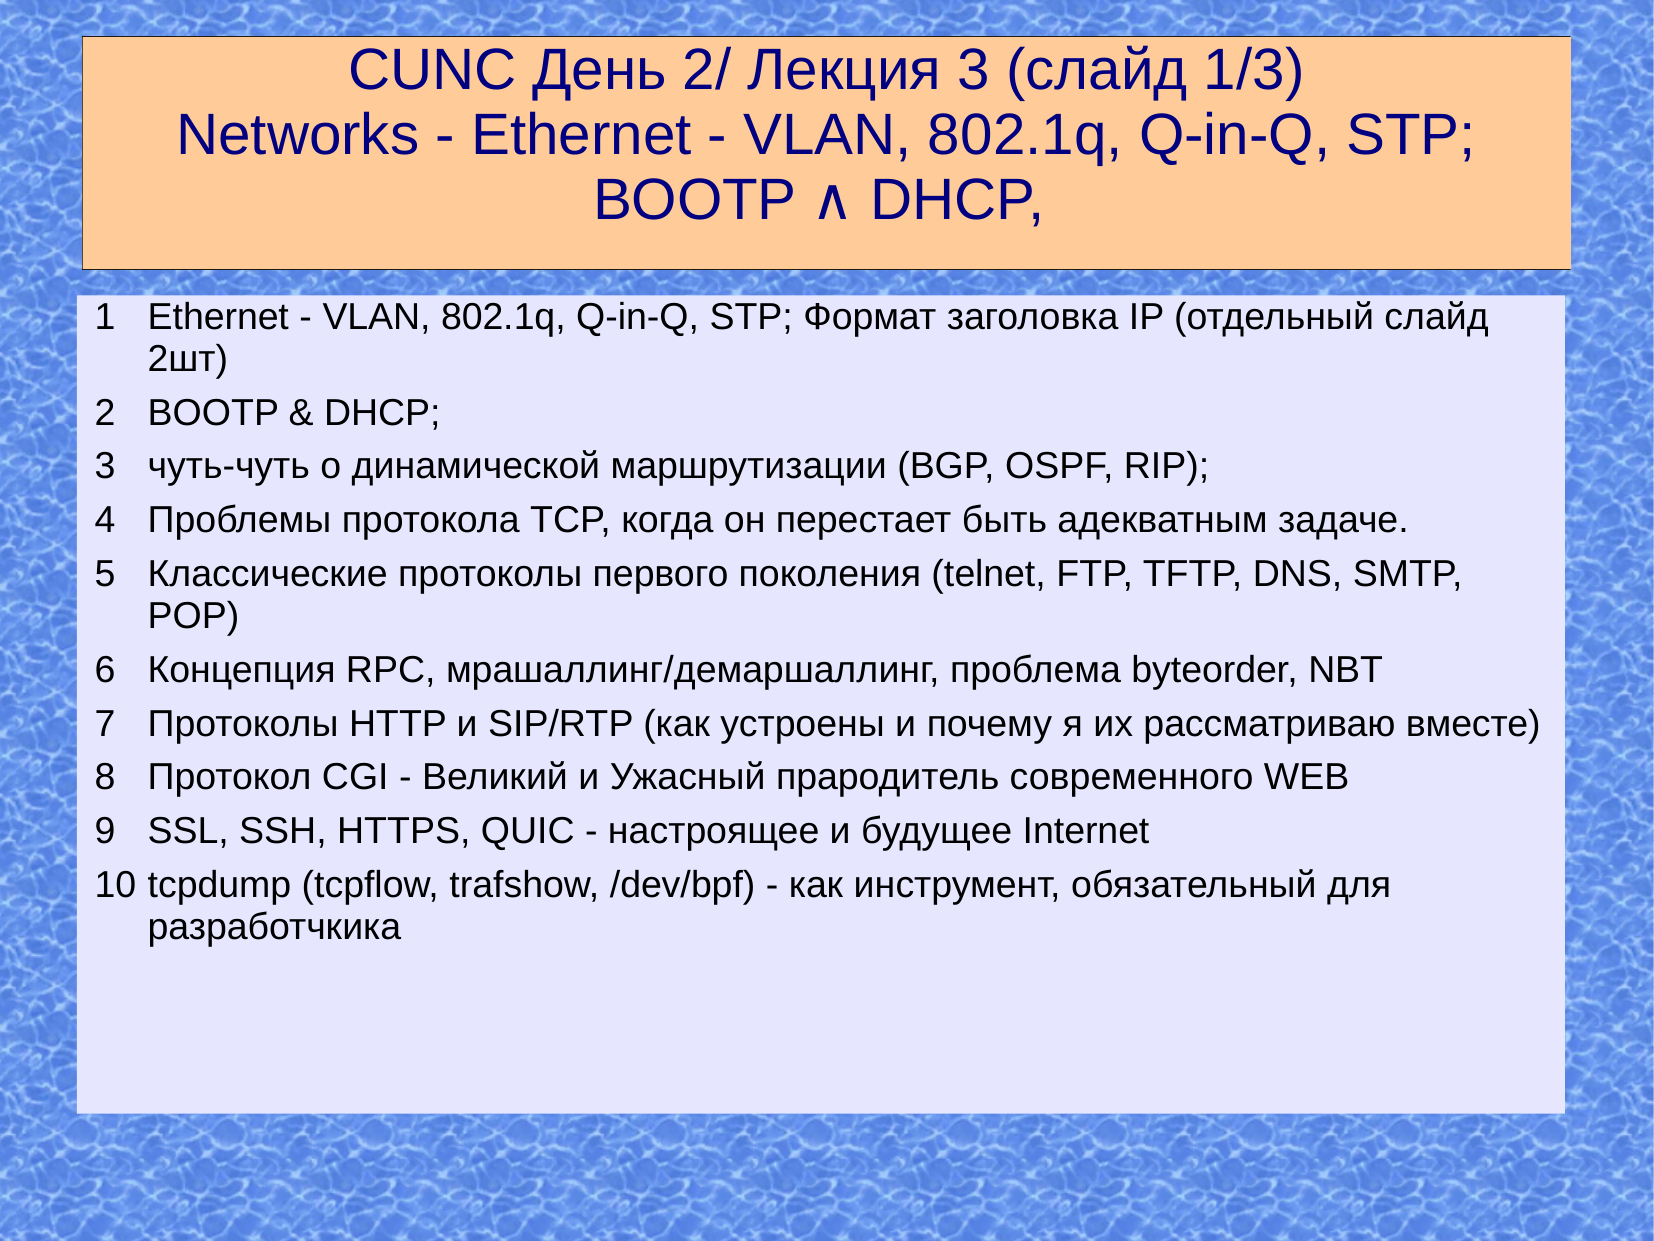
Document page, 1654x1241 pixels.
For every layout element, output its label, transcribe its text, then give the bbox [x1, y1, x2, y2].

list Ethernet - VLAN, 802.1q, Q-in-Q, STP; Формат заголовка IP (отдельный слайд 2шт) BOOTP & DHCP; чуть-чуть о динамической маршрутизации (BGP, OSPF, RIP); Проблемы протокола TCP, когда он перестает быть адекватным задаче. Классические протоколы первого поколения (telnet, FTP, TFTP, DNS, SMTP, POP) Концепция RPC, мрашаллинг/демаршаллинг, проблема byteorder, NBT Протоколы HTTP и SIP/RTP (как устроены и почему я их рассматриваю вместе) Протокол CGI - Великий и Ужасный прародитель современного WEB SSL, SSH, HTTPS, QUIC - настроящее и будущее Internet tcpdump (tcpflow, trafshow, /dev/bpf) - как инструмент, обязательный для разработчкика [76, 295, 1565, 1114]
title CUNC День 2/ Лекция 3 (слайд 1/3) Networks - Ethernet - VLAN, 802.1q, Q-in-Q, STP; BOOTP ∧ DHCP, [82, 37, 1571, 269]
picture [0, 0, 1654, 1241]
